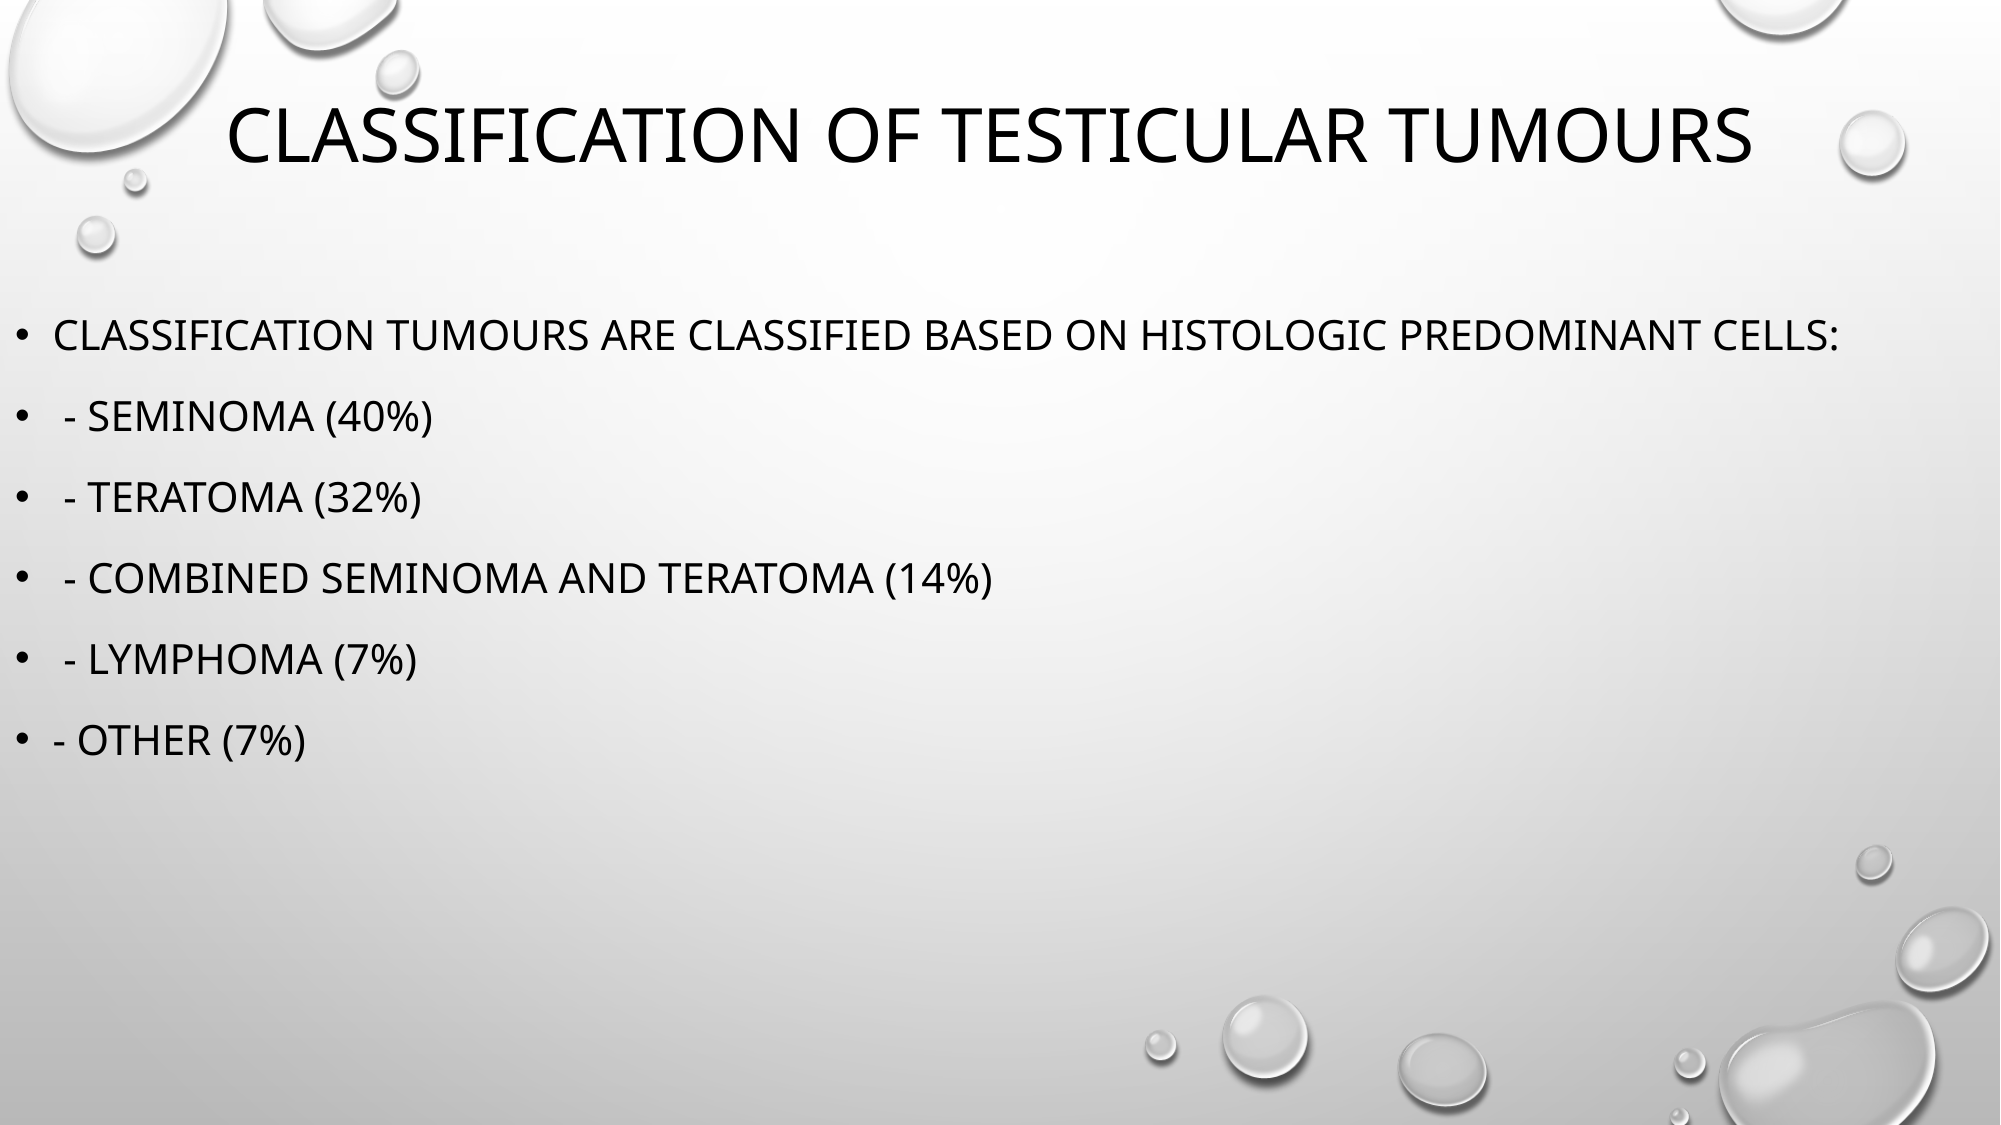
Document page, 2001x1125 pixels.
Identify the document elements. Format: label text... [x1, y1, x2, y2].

title Classification OF TESTICULAR TUMOURS [0, 0, 2000, 277]
list Classification Tumours are classified based on Histologic predominant cells: - Seminoma (40%) - Teratoma (32%) - Combined seminoma and teratoma (14%) - Lymphoma (7%) - Other (7%) [0, 291, 2000, 1125]
